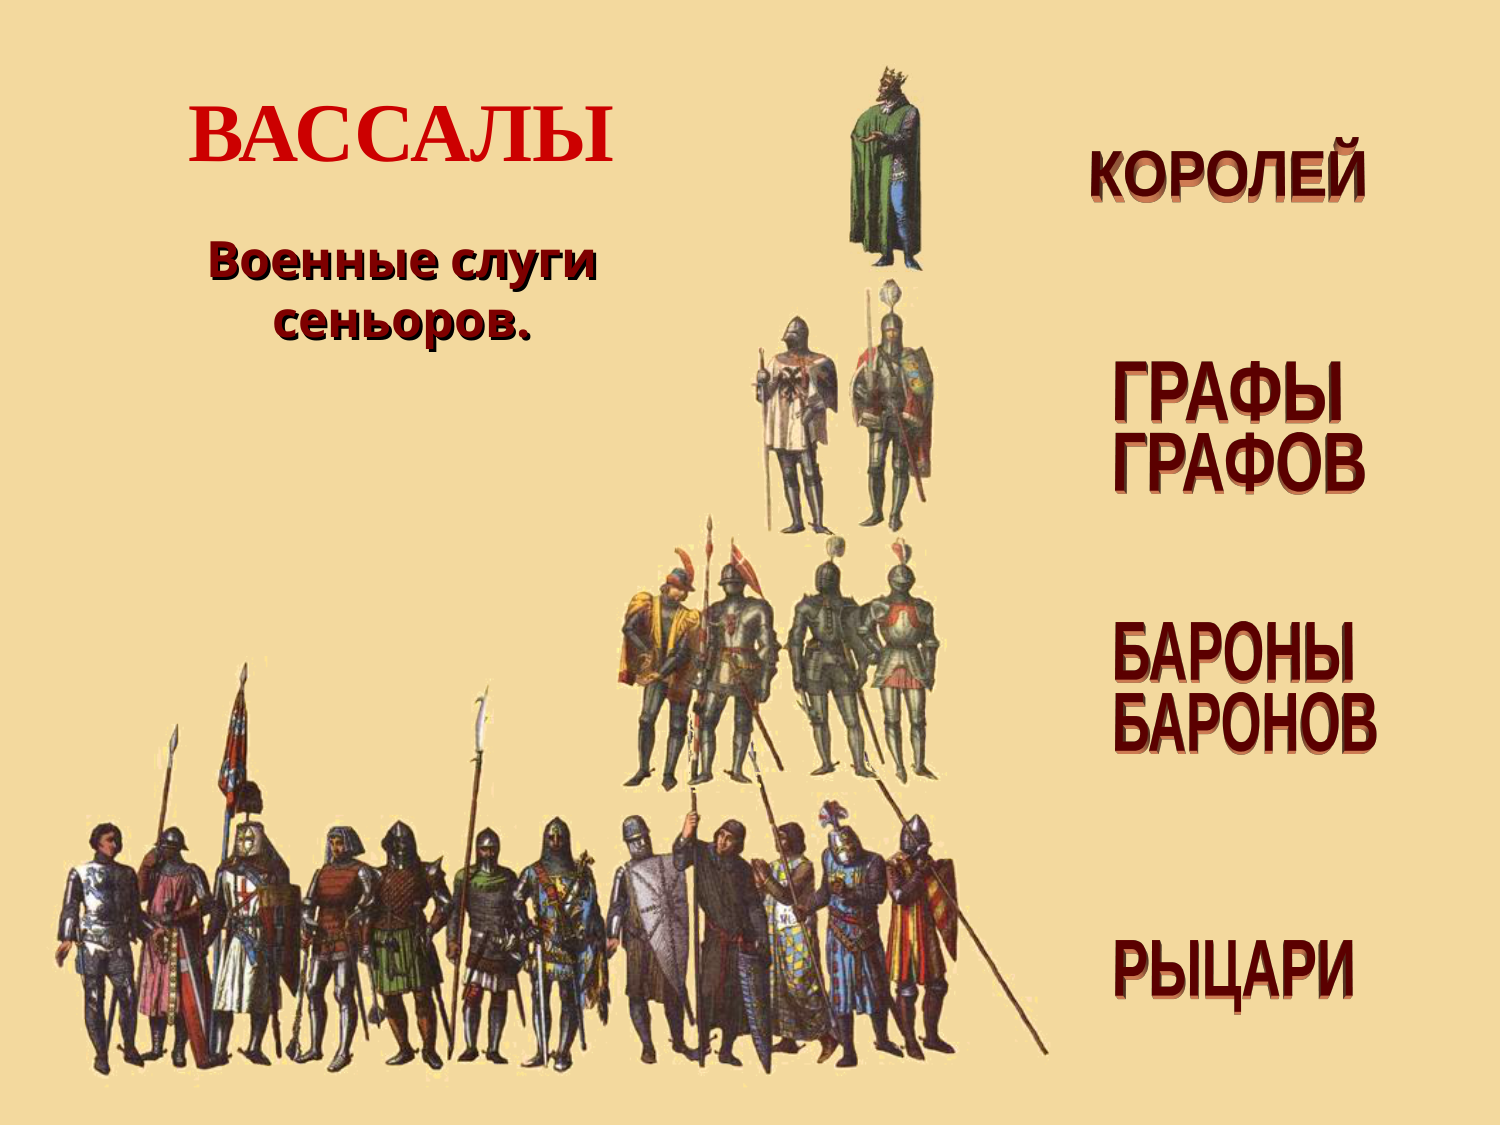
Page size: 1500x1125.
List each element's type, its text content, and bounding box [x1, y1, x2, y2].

title ВАССАЛЫ [135, 78, 668, 198]
picture [0, 0, 1500, 1125]
text_box Военные слуги сеньоров. [76, 219, 727, 356]
